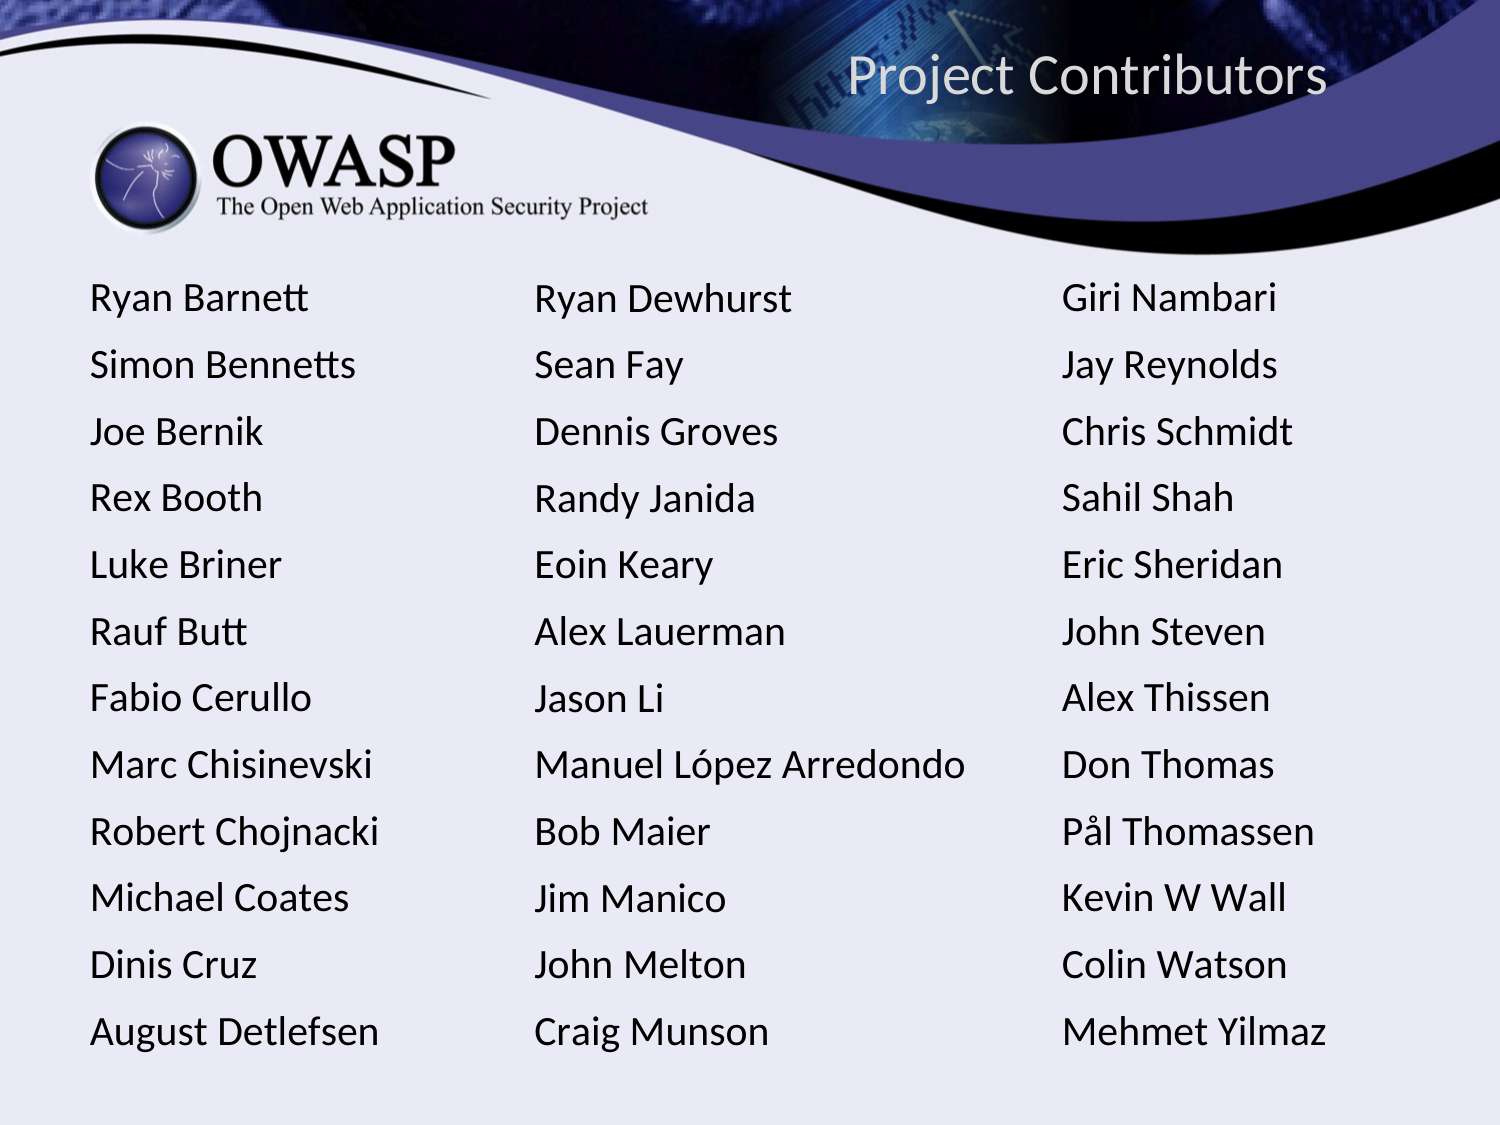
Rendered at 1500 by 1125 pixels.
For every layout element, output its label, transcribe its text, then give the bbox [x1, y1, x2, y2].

list Ryan Dewhurst Sean Fay Dennis Groves Randy Janida Eoin Keary Alex Lauerman Jason Li Manuel López Arredondo Bob Maier Jim Manico John Melton Craig Munson [519, 262, 984, 1072]
picture [0, 0, 1500, 1125]
list Giri Nambari Jay Reynolds Chris Schmidt Sahil Shah Eric Sheridan John Steven Alex Thissen Don Thomas Pål Thomassen Kevin W Wall Colin Watson Mehmet Yilmaz [1047, 262, 1429, 1072]
list Ryan Barnett Simon Bennetts Joe Bernik Rex Booth Luke Briner Rauf Butt Fabio Cerullo Marc Chisinevski Robert Chojnacki Michael Coates Dinis Cruz August Detlefsen [75, 262, 457, 1072]
title Project Contributors [699, 0, 1476, 149]
